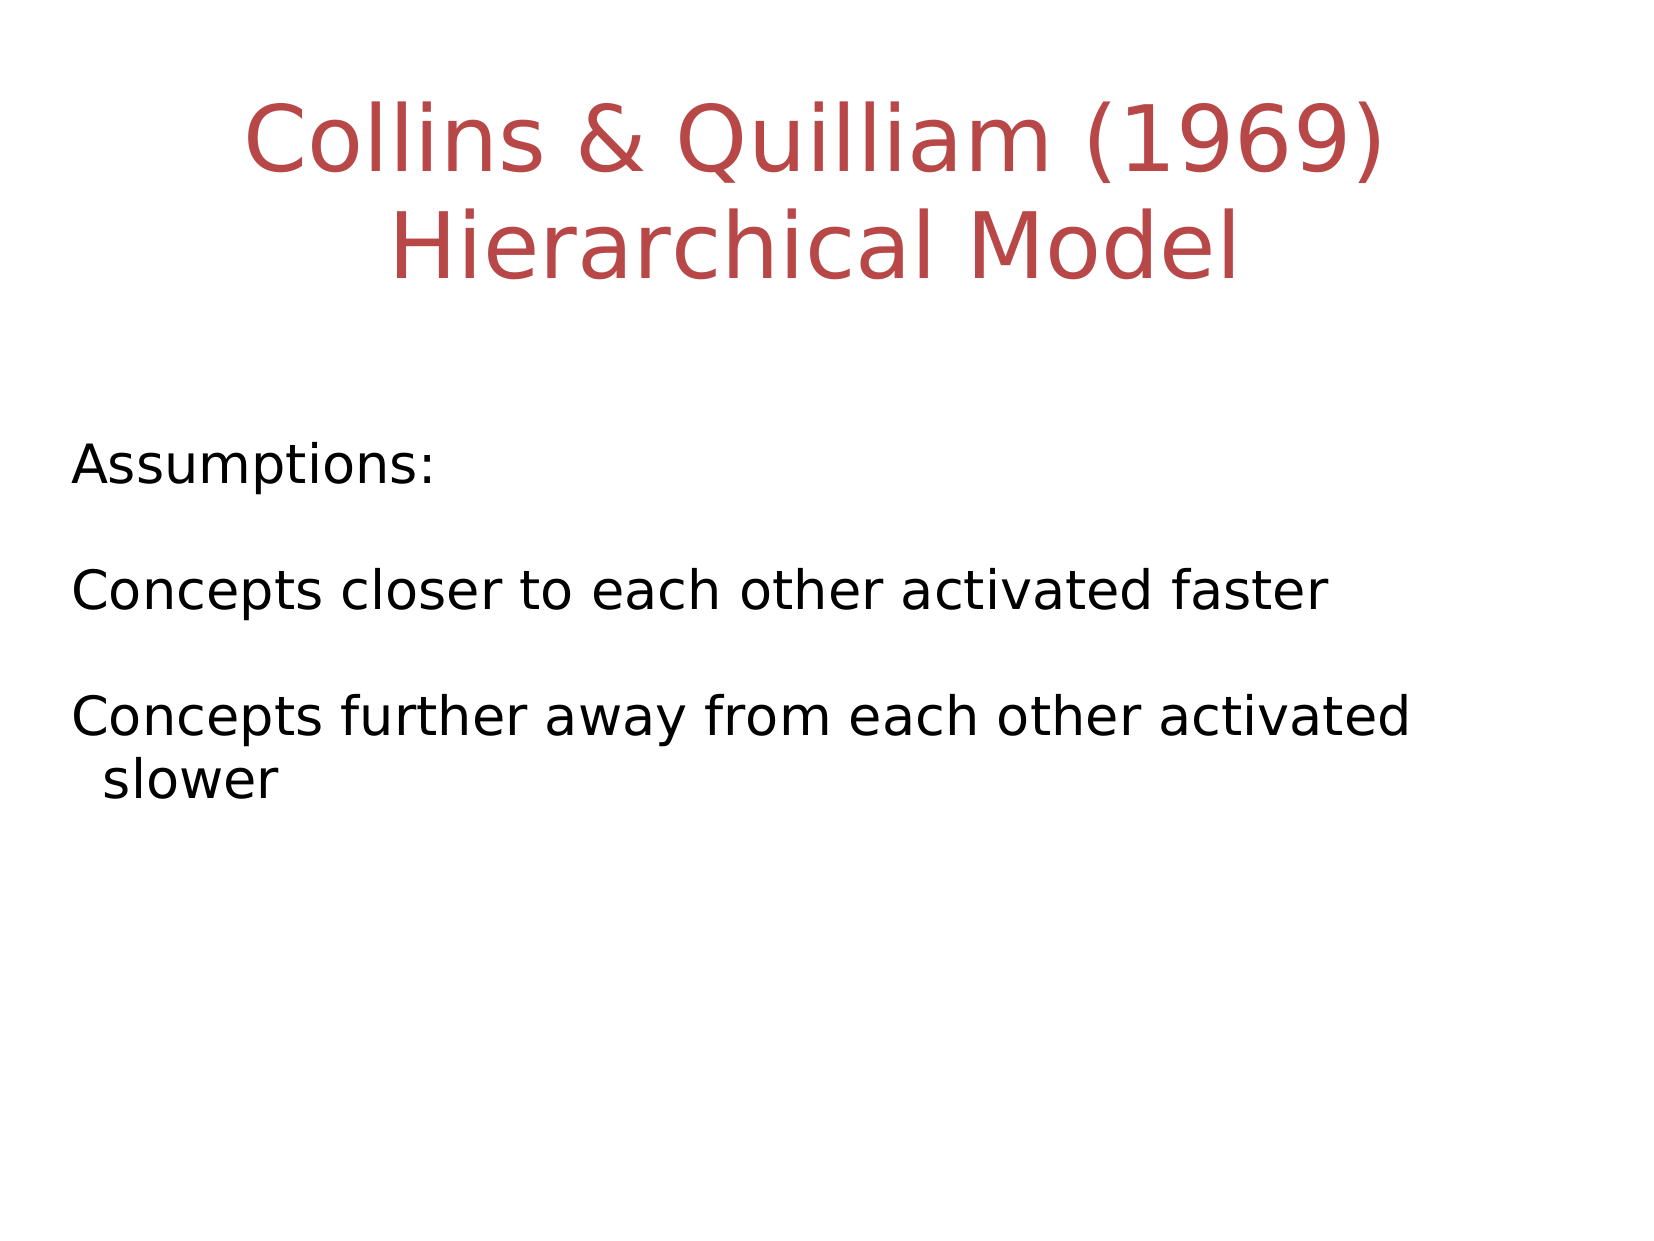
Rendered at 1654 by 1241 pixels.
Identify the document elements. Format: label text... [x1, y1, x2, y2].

title Collins & Quilliam (1969) Hierarchical Model [75, 85, 1558, 301]
text_box Assumptions: Concepts closer to each other activated faster Concepts further away from each other activated slower [37, 433, 1501, 938]
